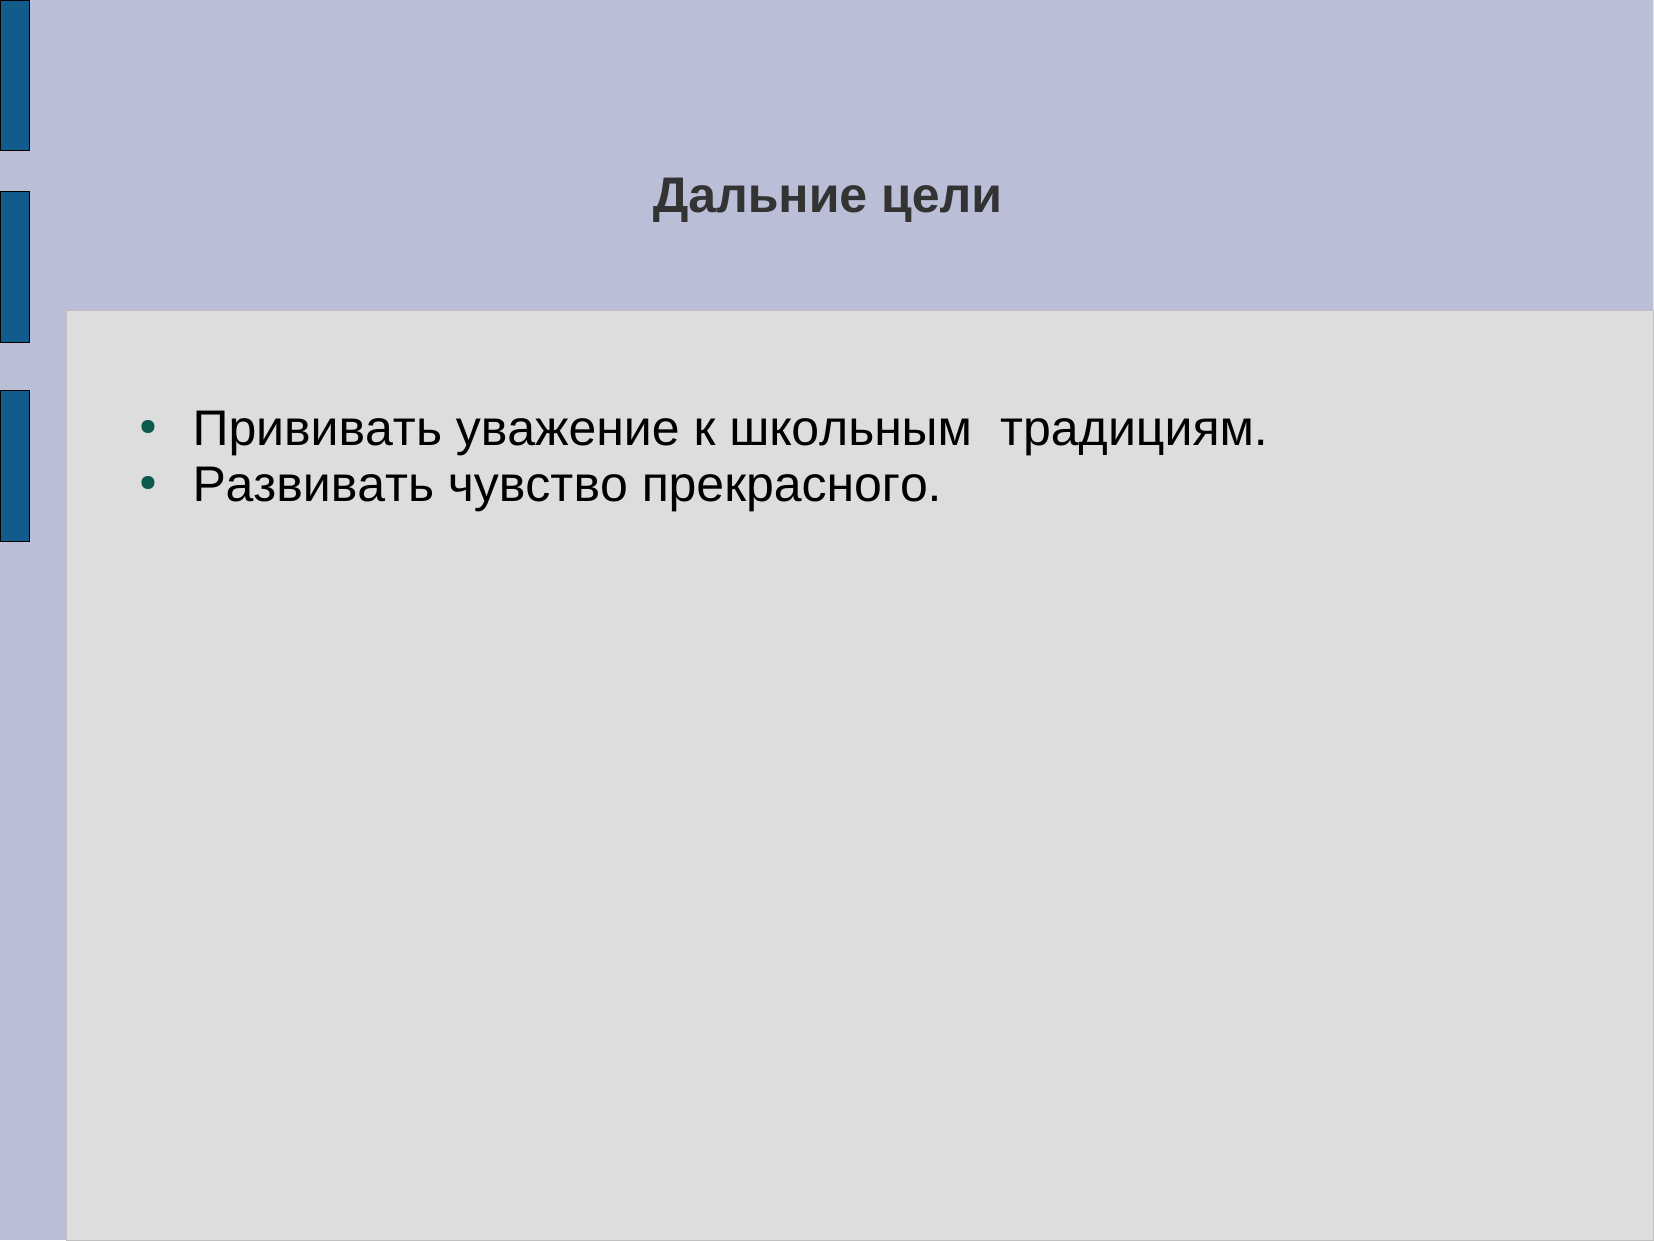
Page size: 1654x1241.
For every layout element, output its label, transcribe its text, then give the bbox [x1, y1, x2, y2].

title Дальние цели [121, 91, 1534, 299]
list Прививать уважение к школьным традициям. Развивать чувство прекрасного. [121, 344, 1534, 1127]
